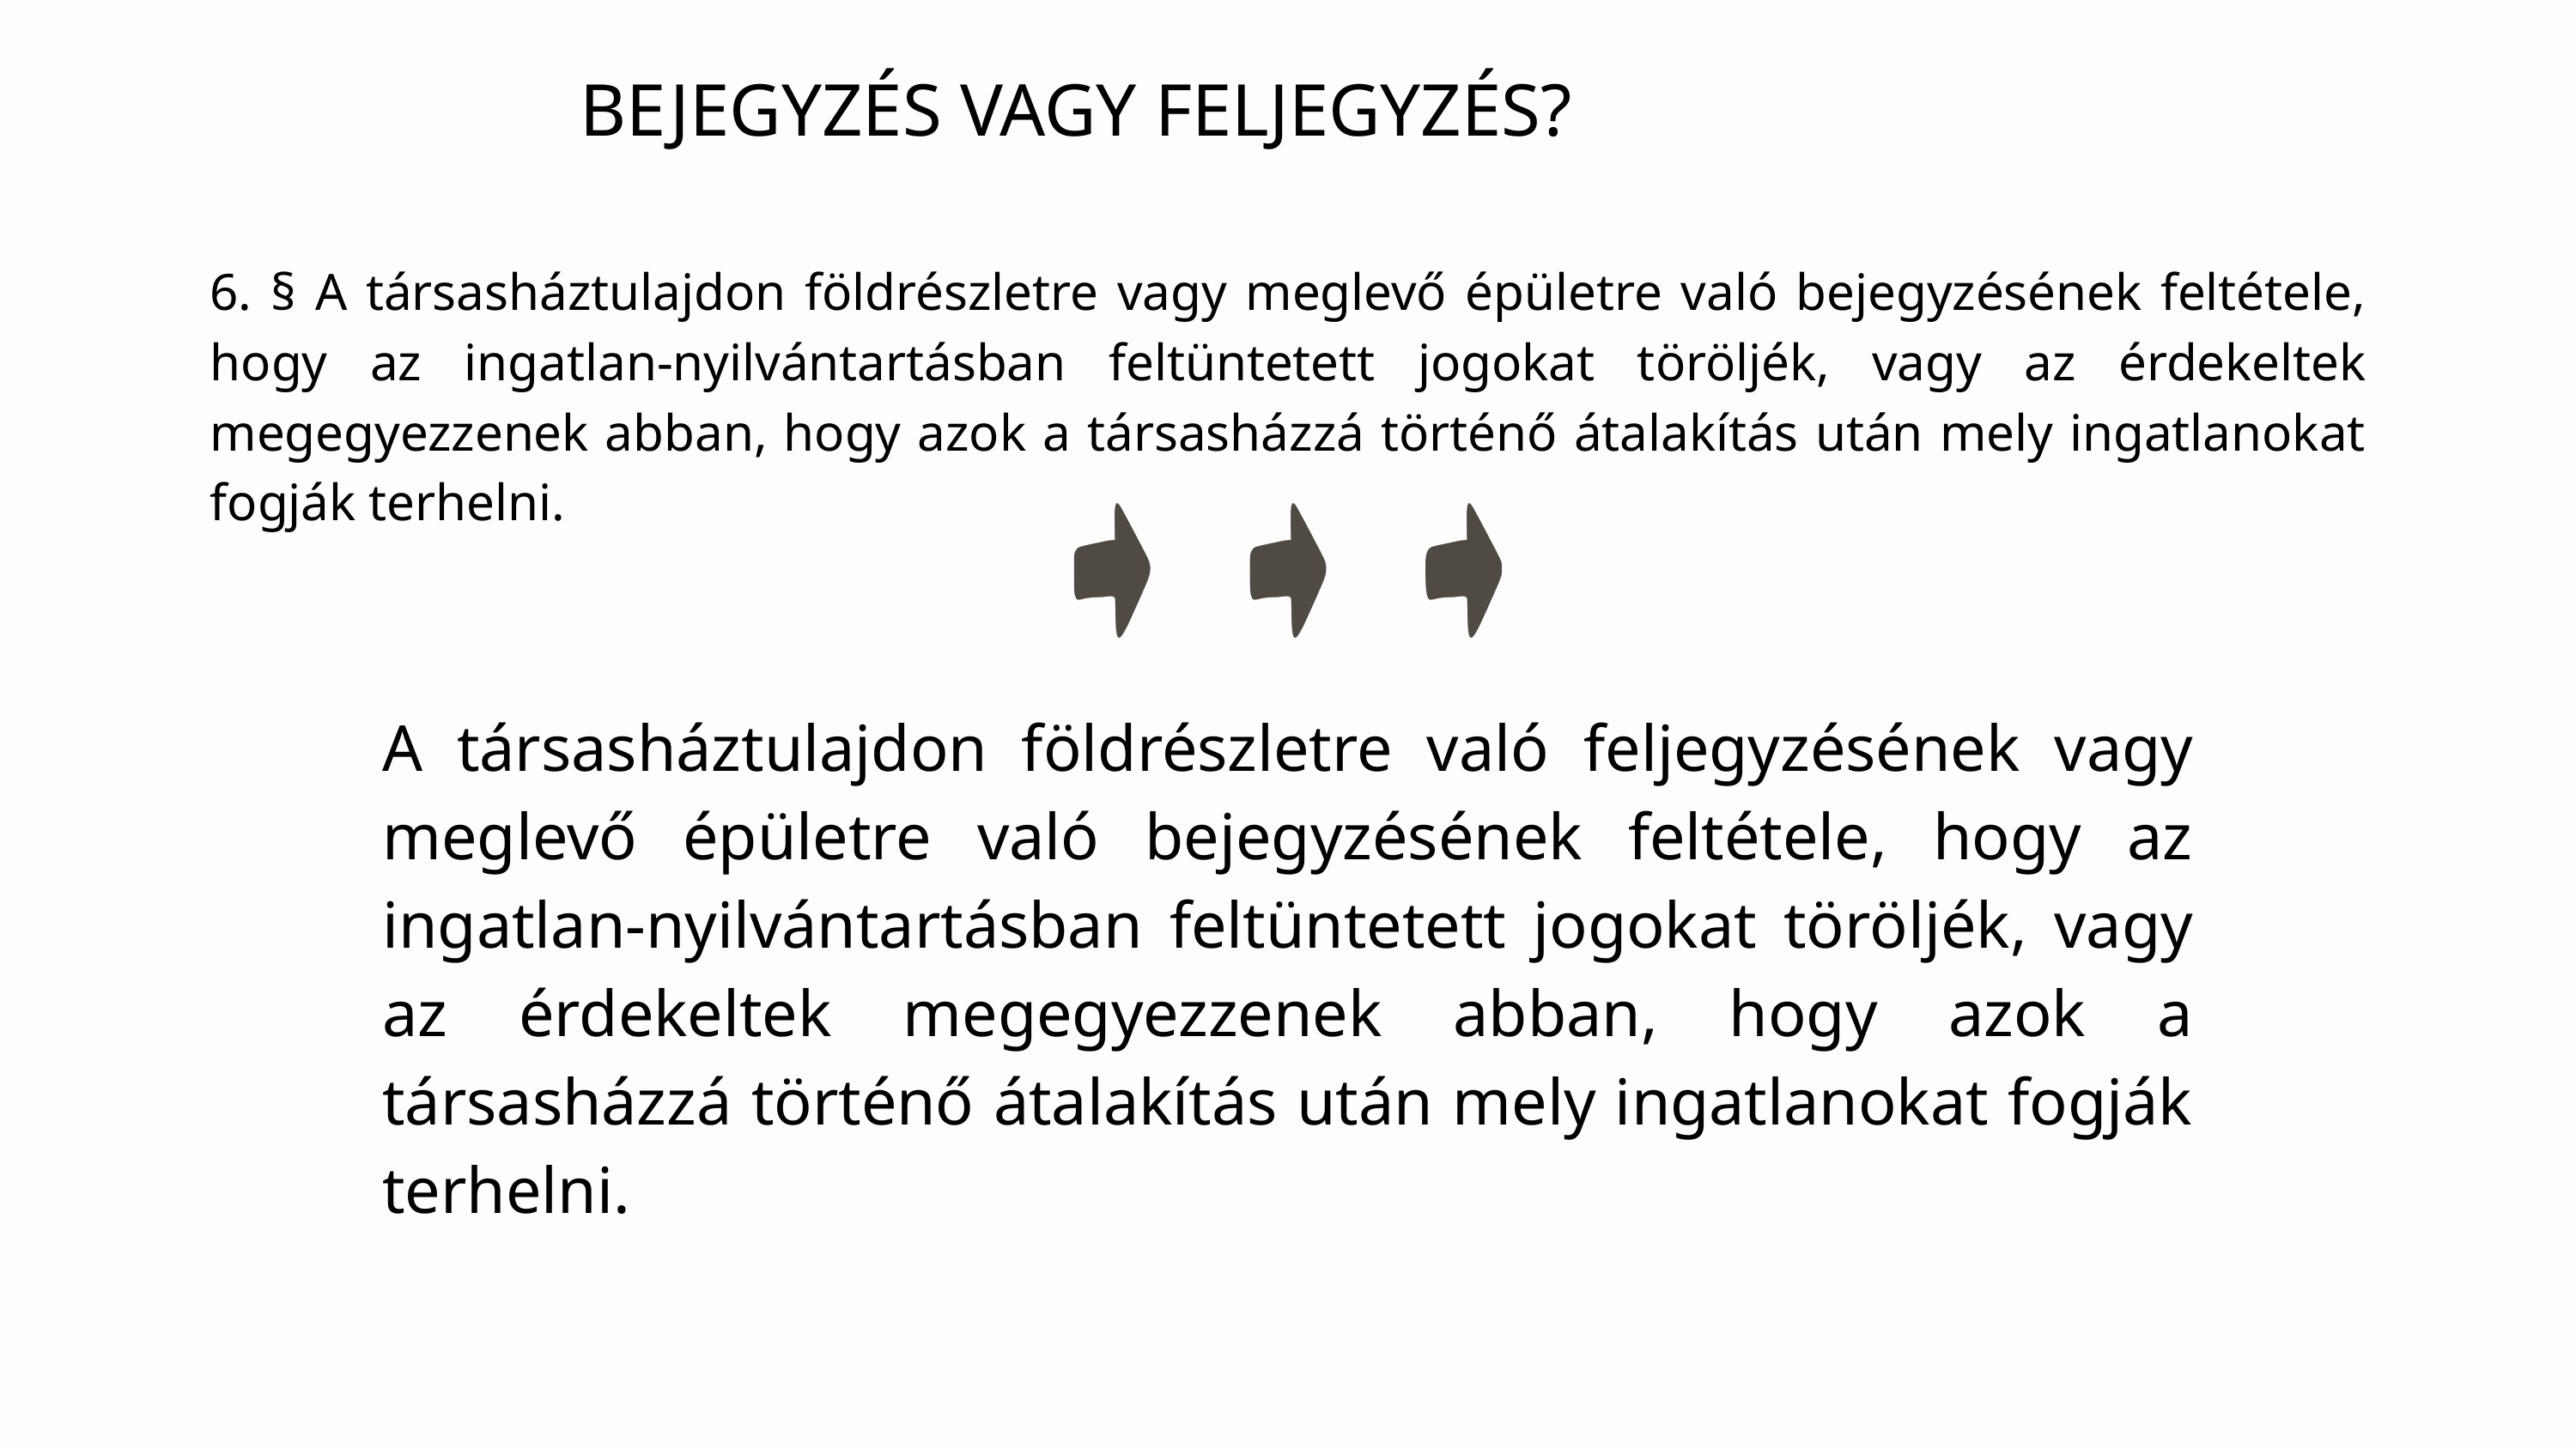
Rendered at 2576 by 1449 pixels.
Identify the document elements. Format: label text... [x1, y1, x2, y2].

text_box BEJEGYZÉS VAGY FELJEGYZÉS? [580, 50, 1996, 151]
text_box [1249, 531, 1327, 639]
text_box 6. § A társasháztulajdon földrészletre vagy meglevő épületre való bejegyzésének feltétele, hogy az ingatlan-nyilvántartásban feltüntetett jogokat töröljék, vagy az érdekeltek megegyezzenek abban, hogy azok a társasházzá történő átalakítás után mely ingatlanokat fogják terhelni. [210, 250, 2366, 531]
text_box [1425, 503, 1503, 639]
text_box [1073, 503, 1151, 639]
text_box A társasháztulajdon földrészletre való feljegyzésének vagy meglevő épületre való bejegyzésének feltétele, hogy az ingatlan-nyilvántartásban feltüntetett jogokat töröljék, vagy az érdekeltek megegyezzenek abban, hogy azok a társasházzá történő átalakítás után mely ingatlanokat fogják terhelni. [382, 695, 2194, 1315]
